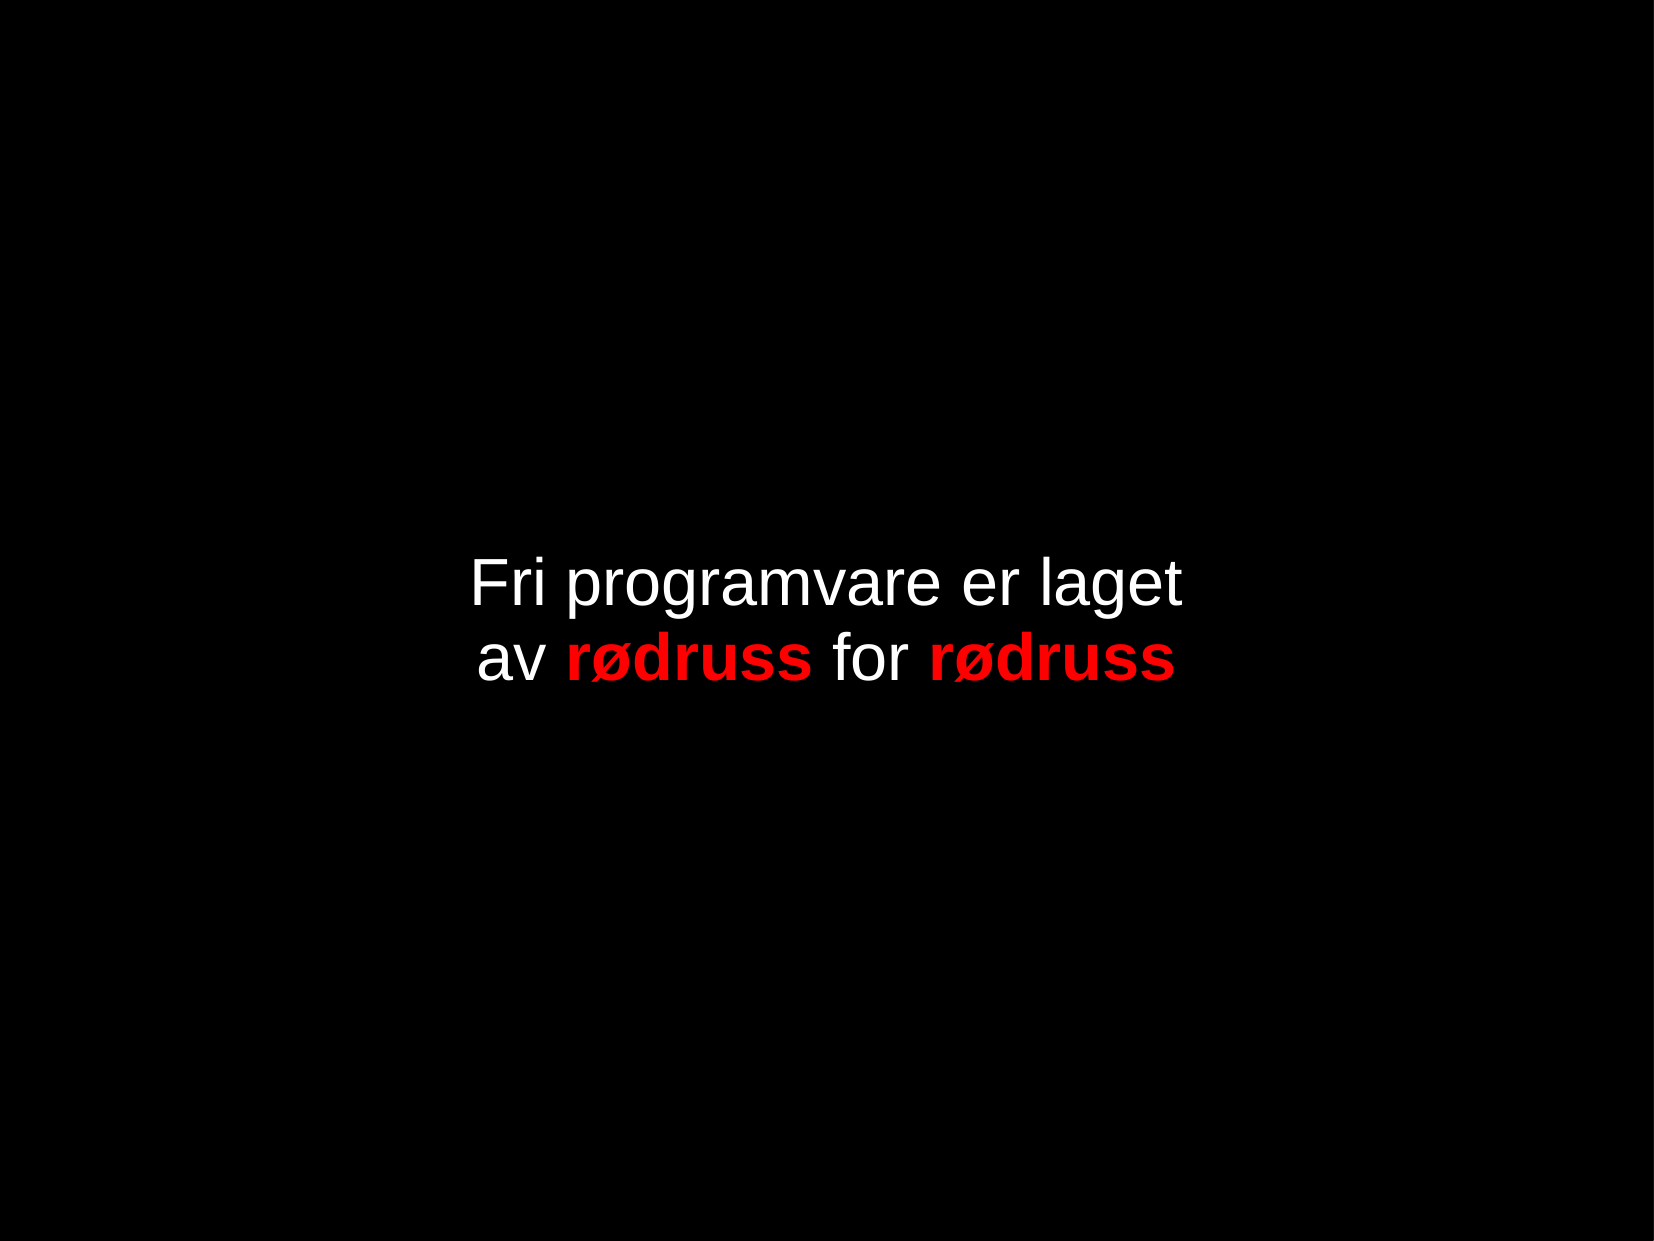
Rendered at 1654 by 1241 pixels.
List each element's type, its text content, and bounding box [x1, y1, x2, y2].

subtitle Fri programvare er laget av rødruss for rødruss [82, 0, 1571, 1241]
